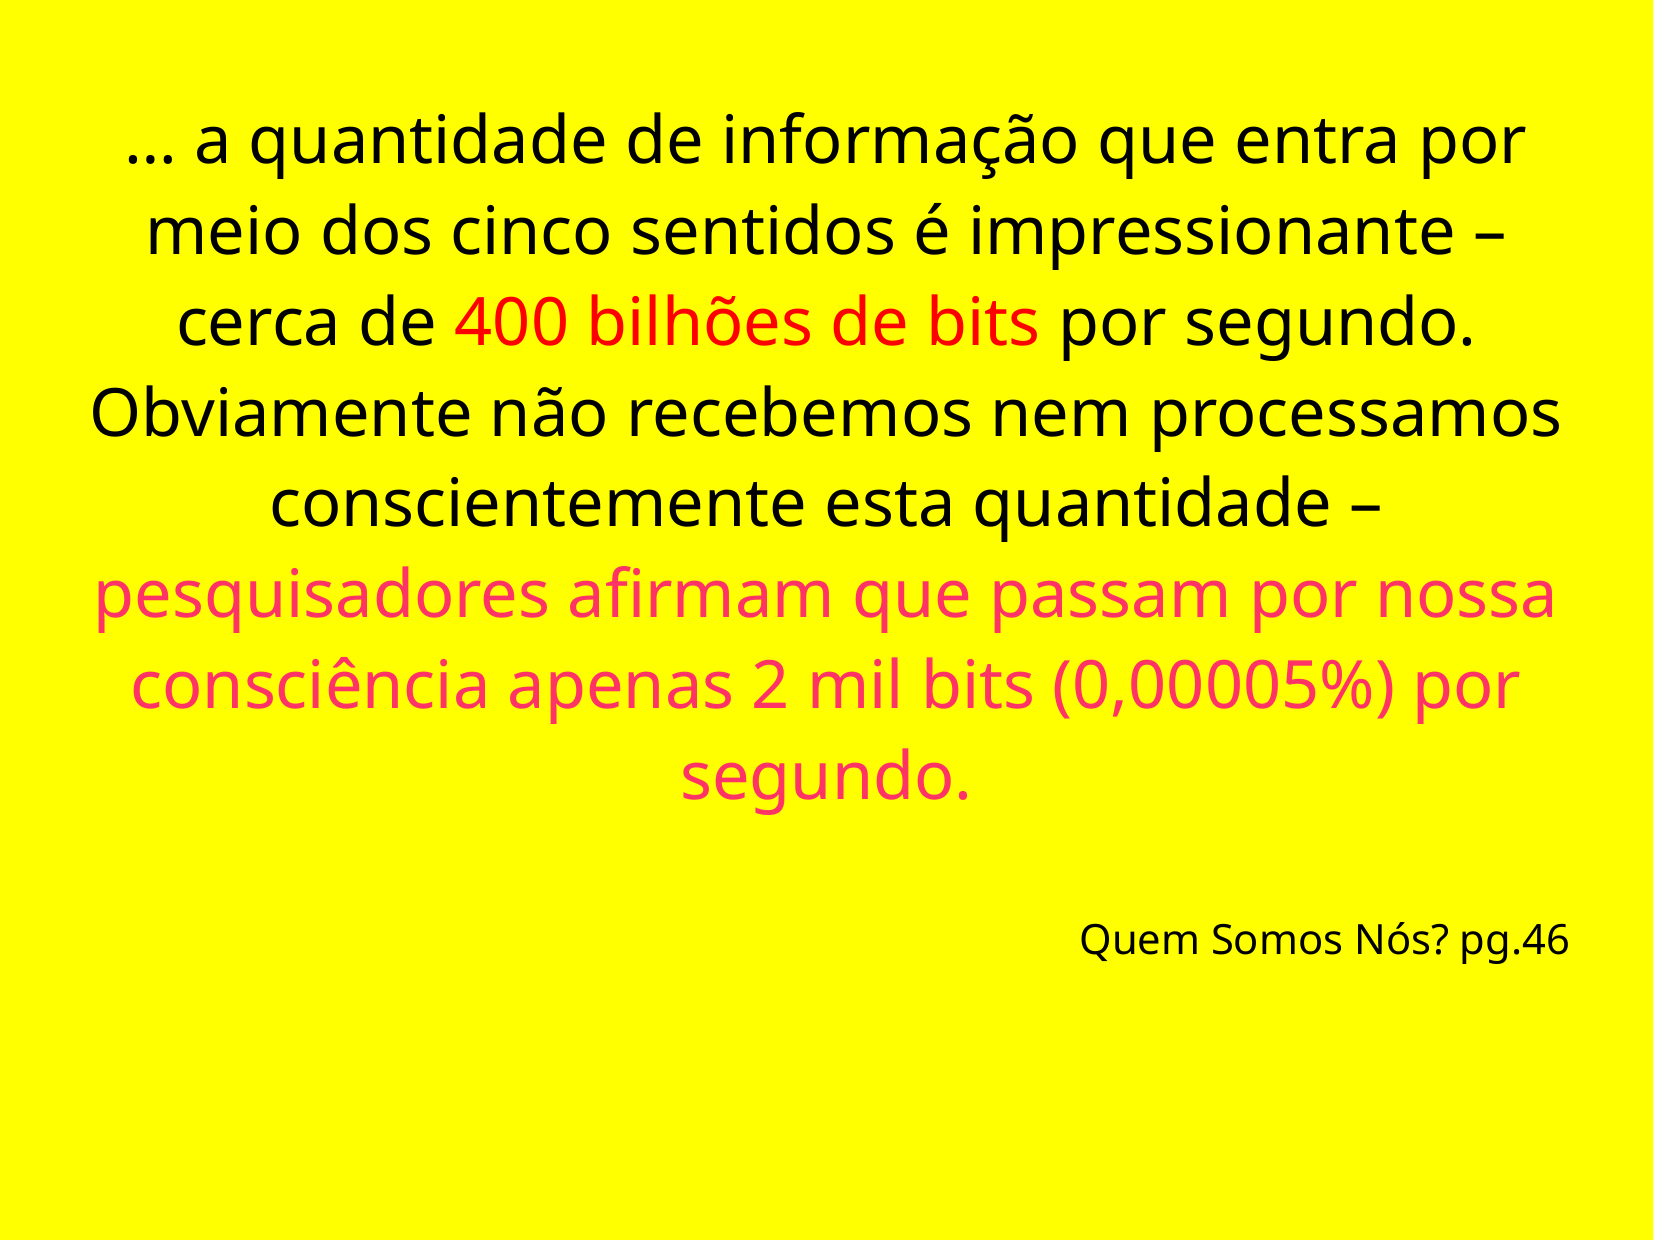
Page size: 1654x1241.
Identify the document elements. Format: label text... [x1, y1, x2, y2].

subtitle … a quantidade de informação que entra por meio dos cinco sentidos é impressionante – cerca de 400 bilhões de bits por segundo. Obviamente não recebemos nem processamos conscientemente esta quantidade – pesquisadores afirmam que passam por nossa consciência apenas 2 mil bits (0,00005%) por segundo. Quem Somos Nós? pg.46 [82, 49, 1571, 1010]
